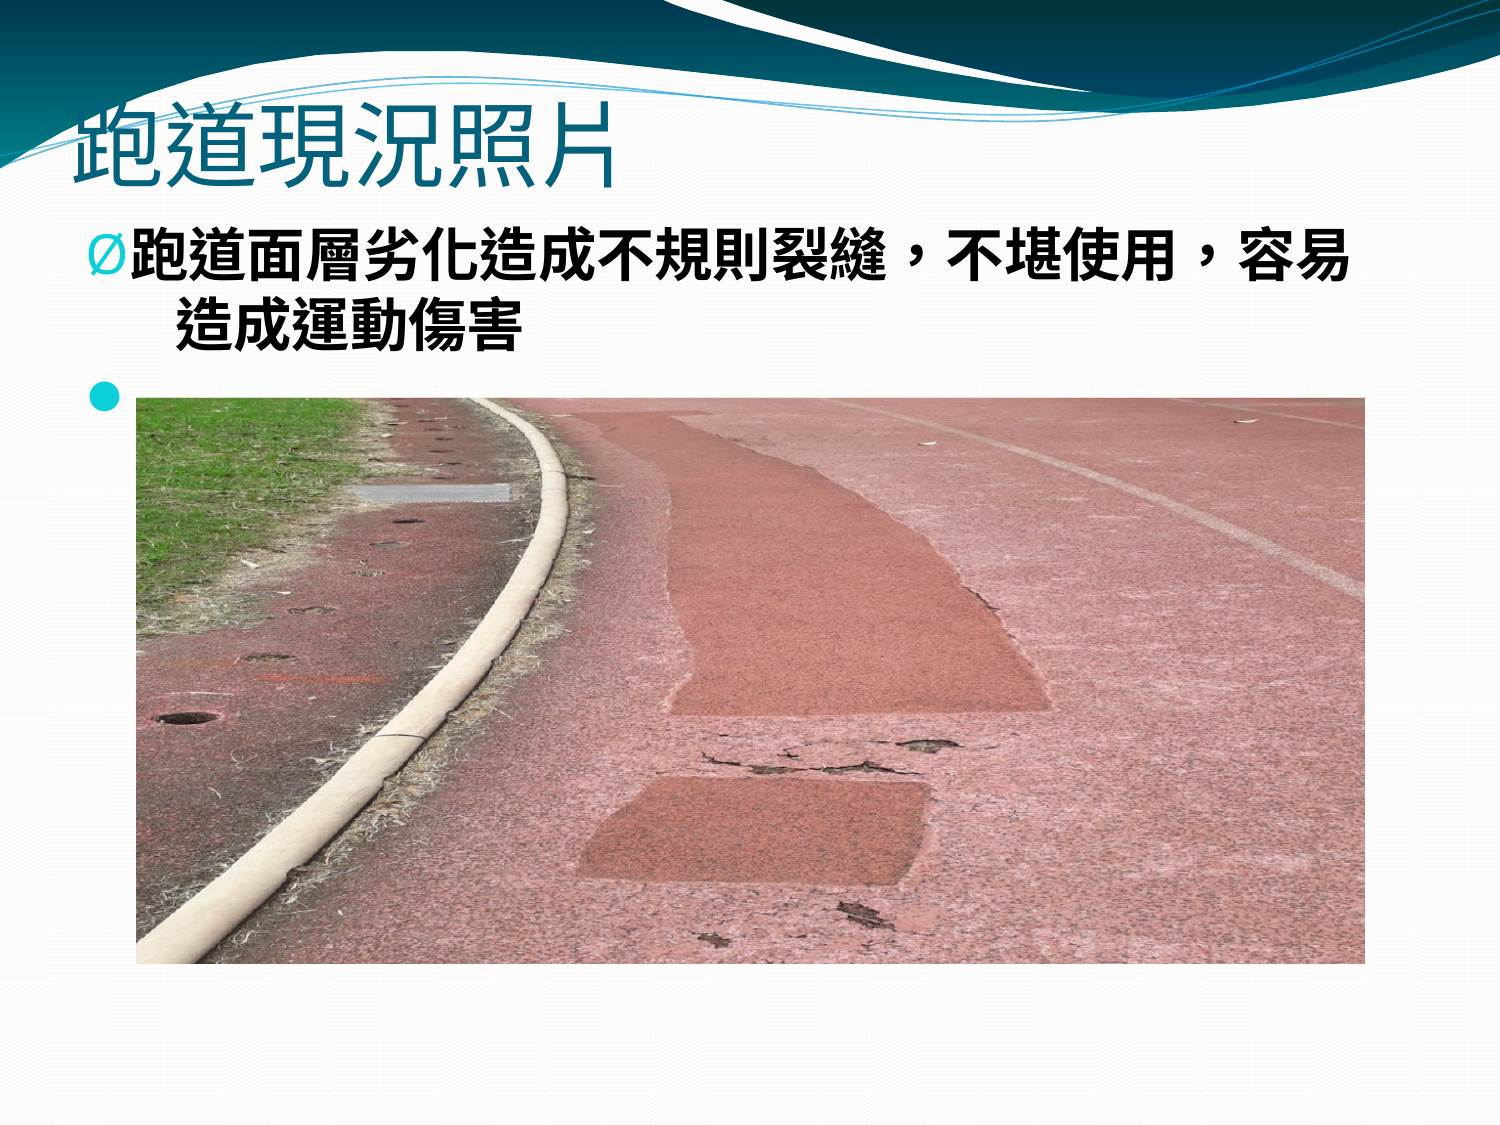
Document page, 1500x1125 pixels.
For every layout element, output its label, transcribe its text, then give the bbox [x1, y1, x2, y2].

list 跑道面層劣化造成不規則裂縫，不堪使用，容易造成運動傷害 [70, 210, 1421, 991]
picture [135, 397, 1365, 964]
title 跑道現況照片 [70, 70, 1421, 200]
